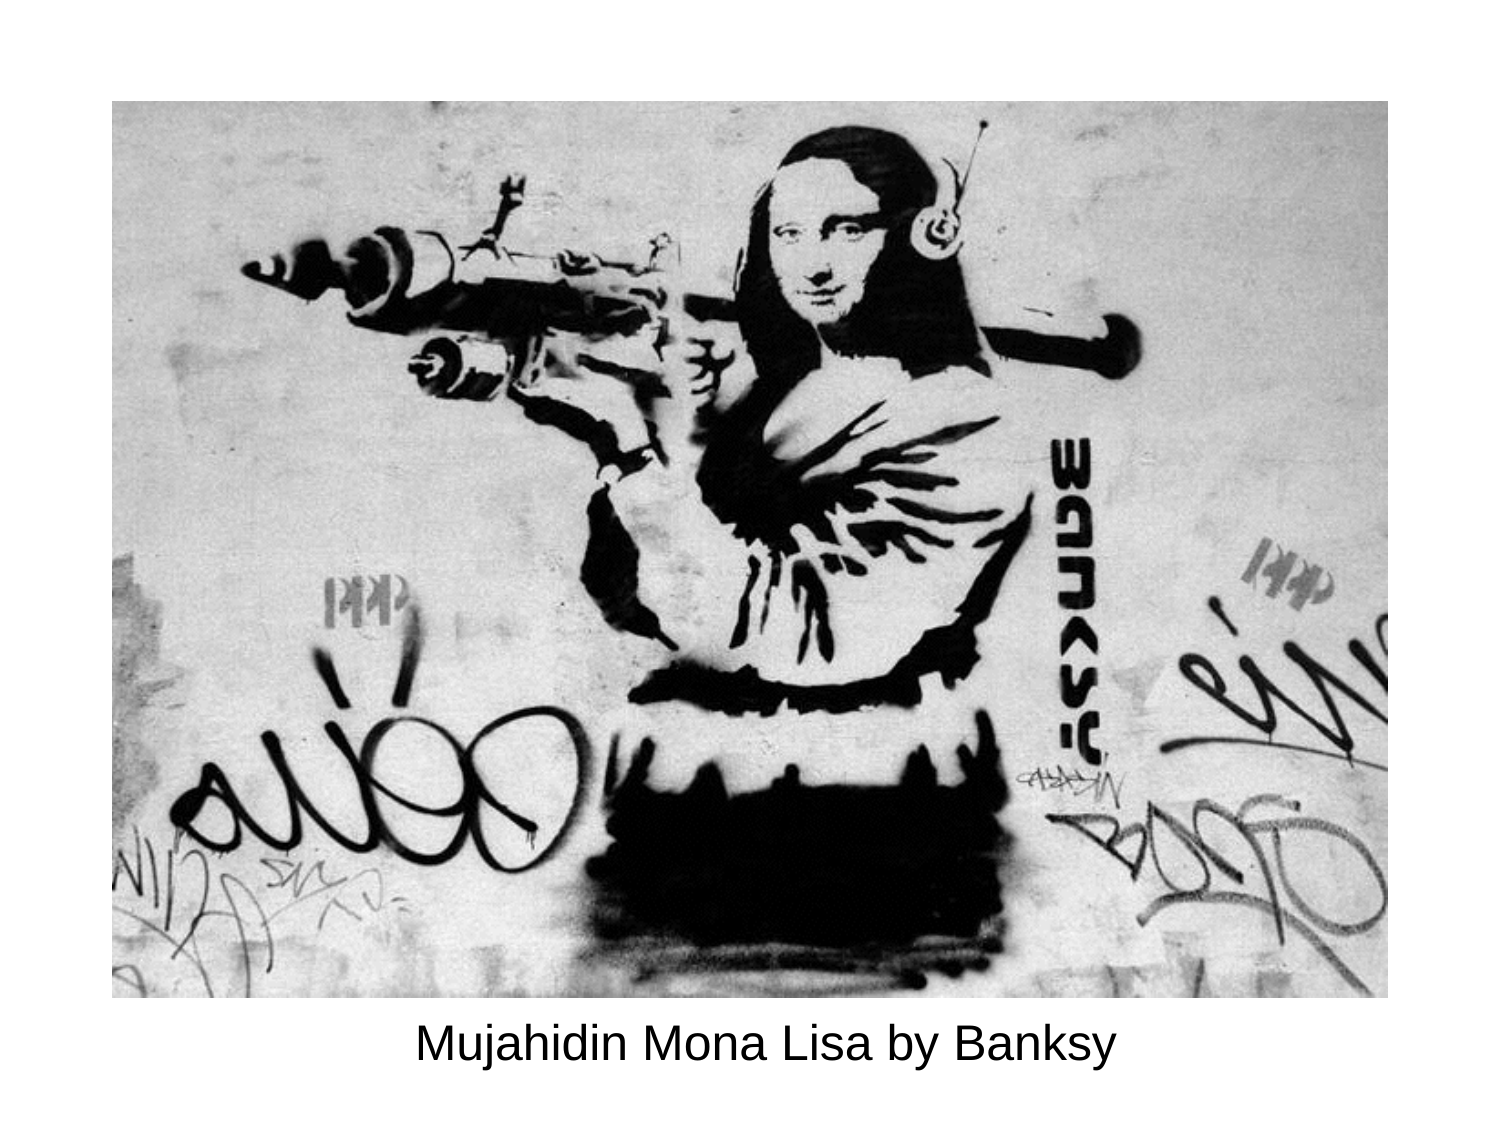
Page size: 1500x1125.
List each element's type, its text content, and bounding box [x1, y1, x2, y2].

text_box Mujahidin Mona Lisa by Banksy [399, 1007, 1133, 1079]
picture [112, 101, 1388, 998]
